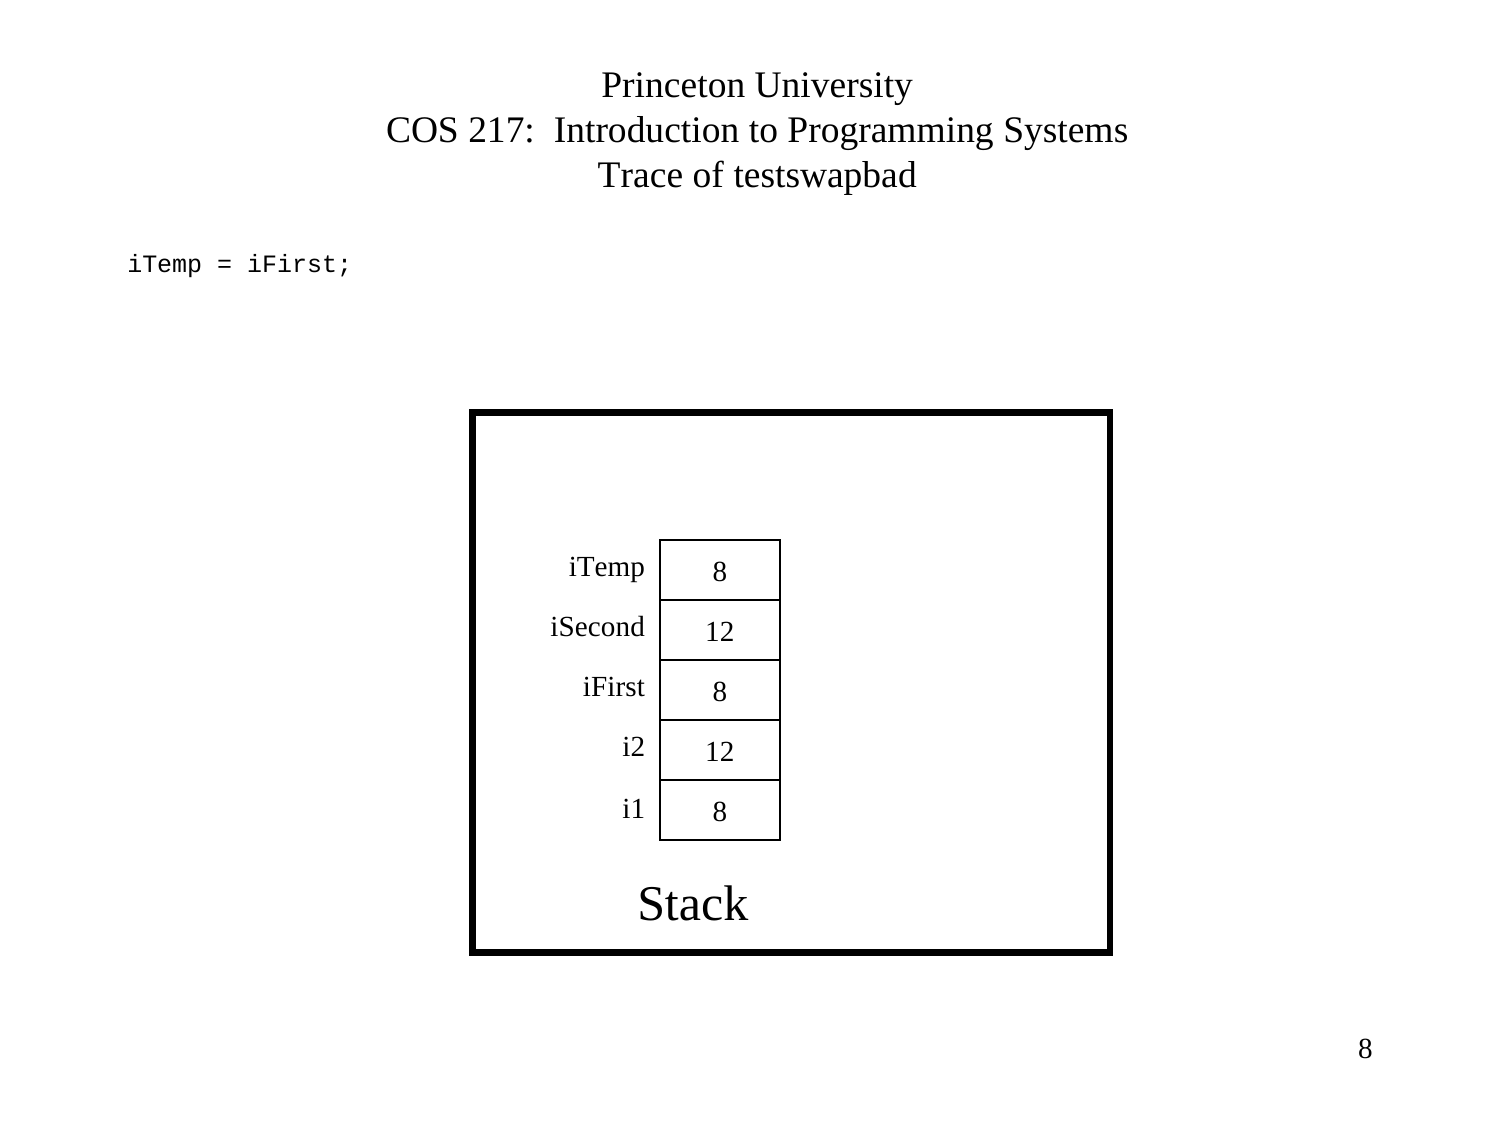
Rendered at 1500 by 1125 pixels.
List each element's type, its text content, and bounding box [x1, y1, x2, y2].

text_box 8 [660, 781, 781, 841]
text_box iSecond [492, 599, 661, 651]
text_box iFirst [492, 659, 661, 711]
text_box Princeton University COS 217: Introduction to Programming Systems Trace of testswapbad [202, 52, 1313, 203]
text_box iTemp = iFirst; [112, 239, 841, 286]
text_box 8 [660, 539, 781, 601]
text_box i2 [492, 719, 661, 771]
text_box 8 [660, 661, 781, 721]
text_box 12 [660, 721, 781, 781]
text_box i1 [492, 782, 660, 833]
text_box Stack [622, 862, 802, 938]
text_box iTemp [492, 539, 661, 591]
text_box 12 [660, 601, 781, 661]
